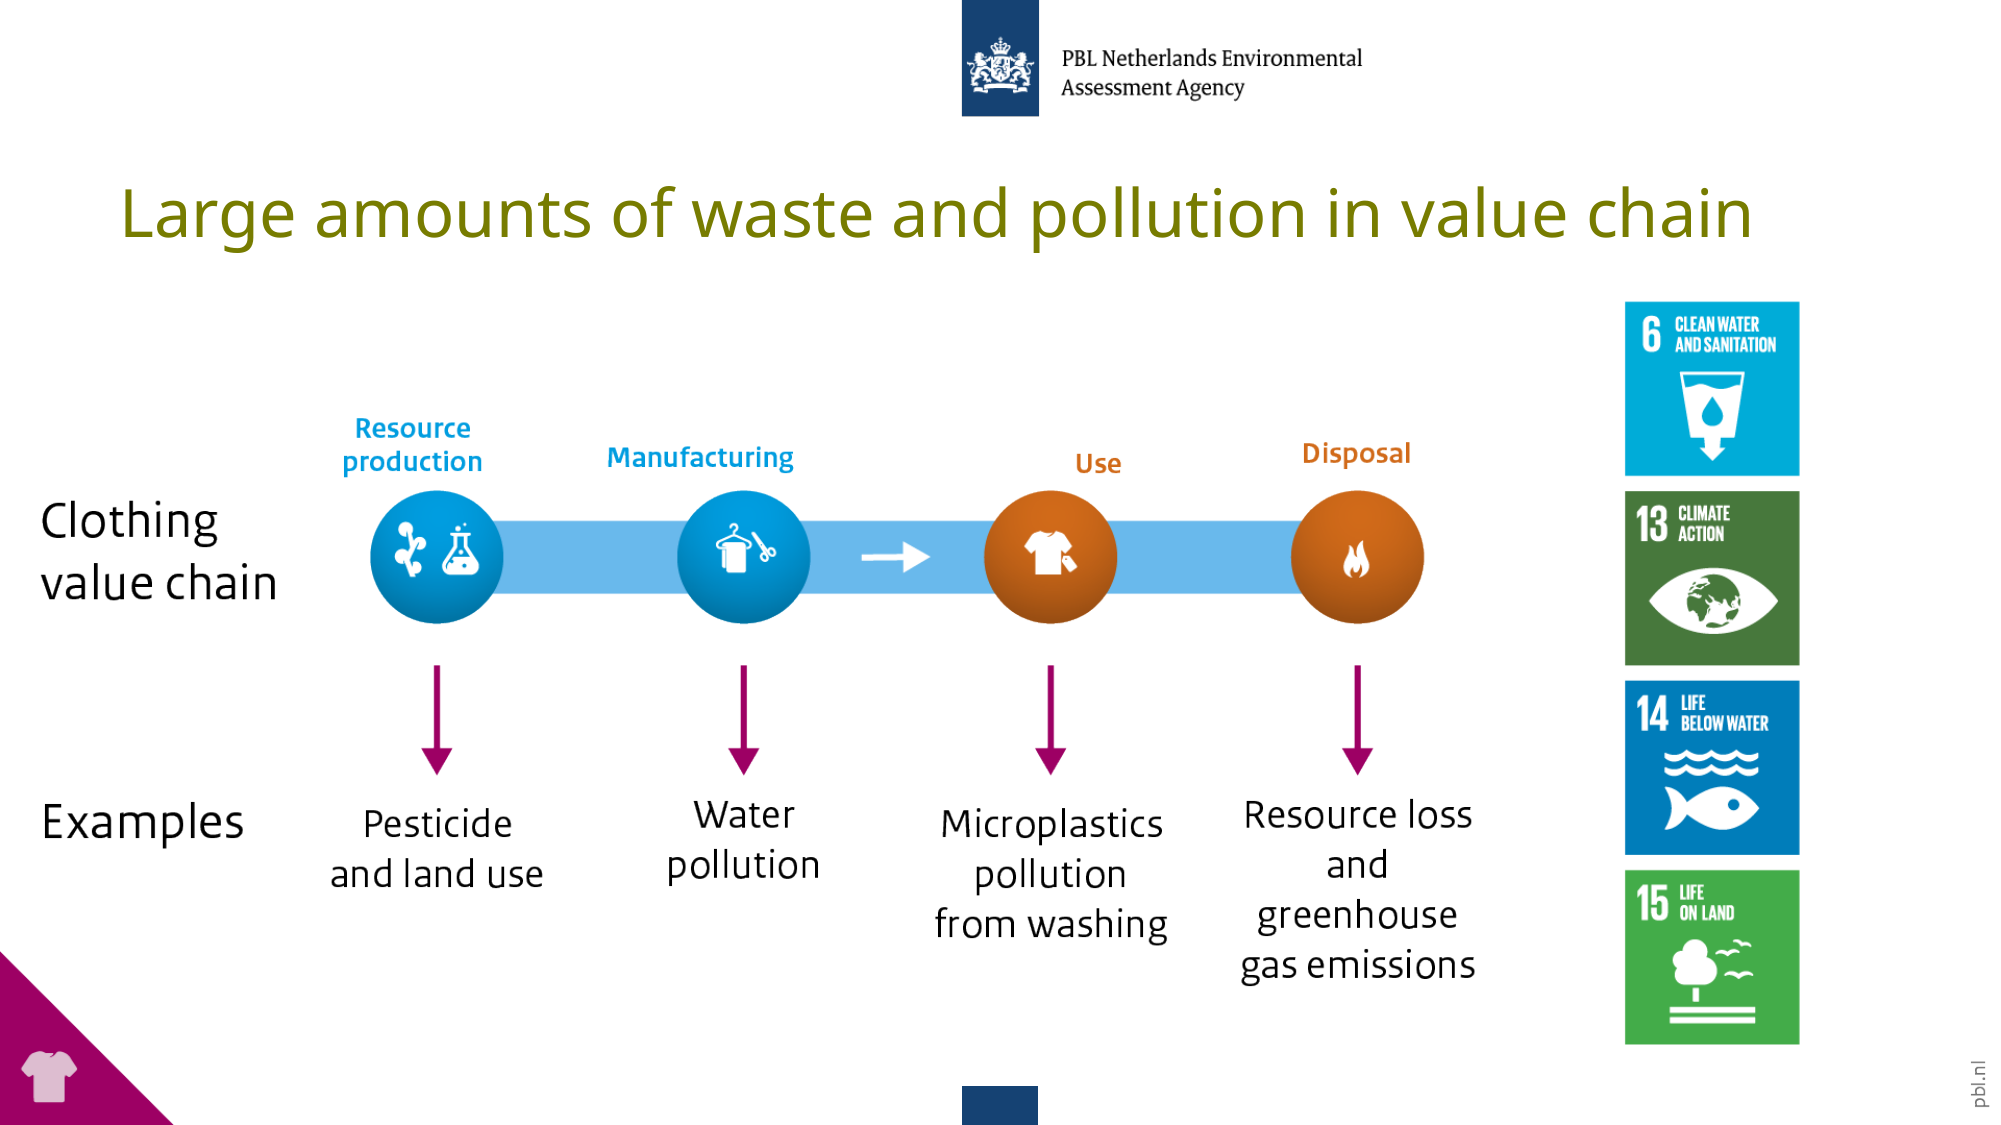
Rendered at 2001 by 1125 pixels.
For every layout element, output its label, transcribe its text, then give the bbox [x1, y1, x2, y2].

picture [0, 0, 2000, 1125]
title Large amounts of waste and pollution in value chain [104, 172, 1897, 329]
